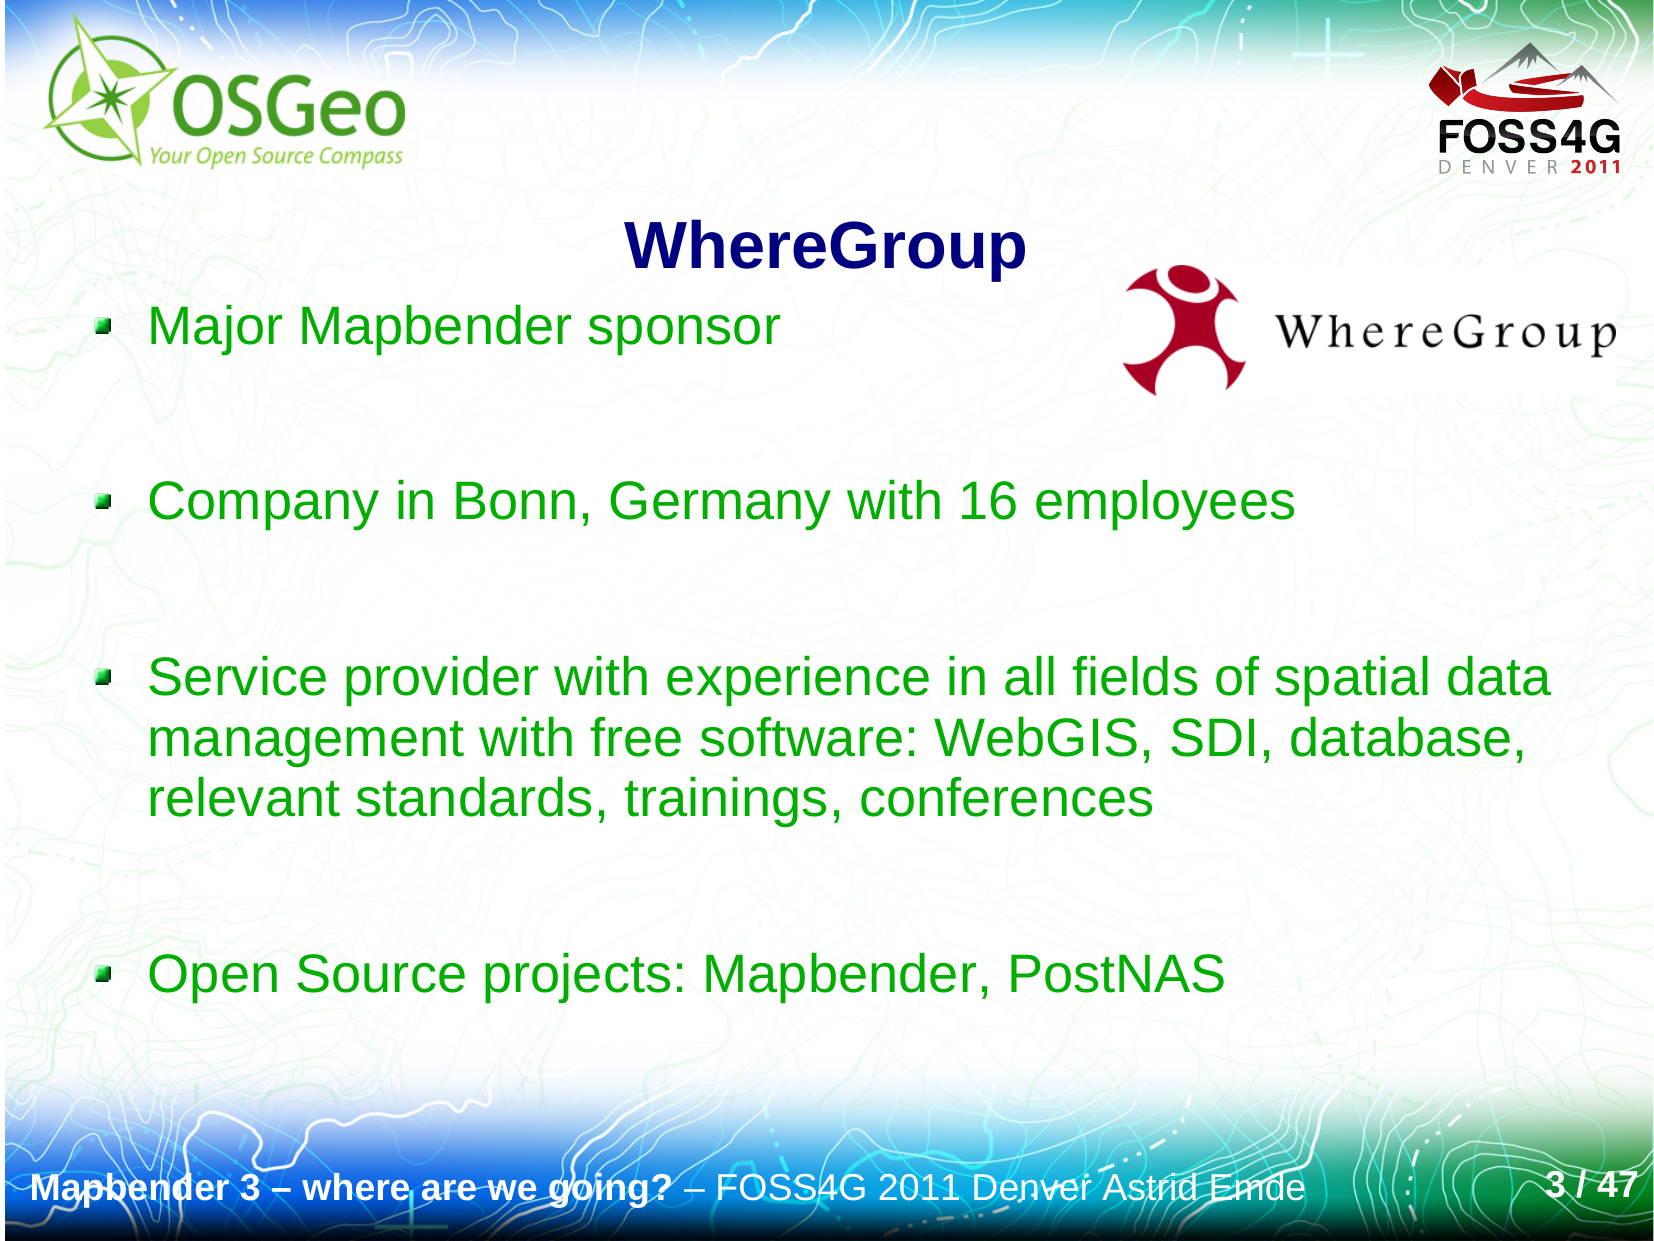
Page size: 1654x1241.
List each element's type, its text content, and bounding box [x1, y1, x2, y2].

picture [66, 1191, 73, 1197]
list Major Mapbender sponsor Company in Bonn, Germany with 16 employees Service provider with experience in all fields of spatial data management with free software: WebGIS, SDI, database, relevant standards, trainings, conferences Open Source projects: Mapbender, PostNAS [76, 295, 1565, 1241]
picture [5, 0, 1654, 1241]
title WhereGroup [82, 178, 1571, 295]
